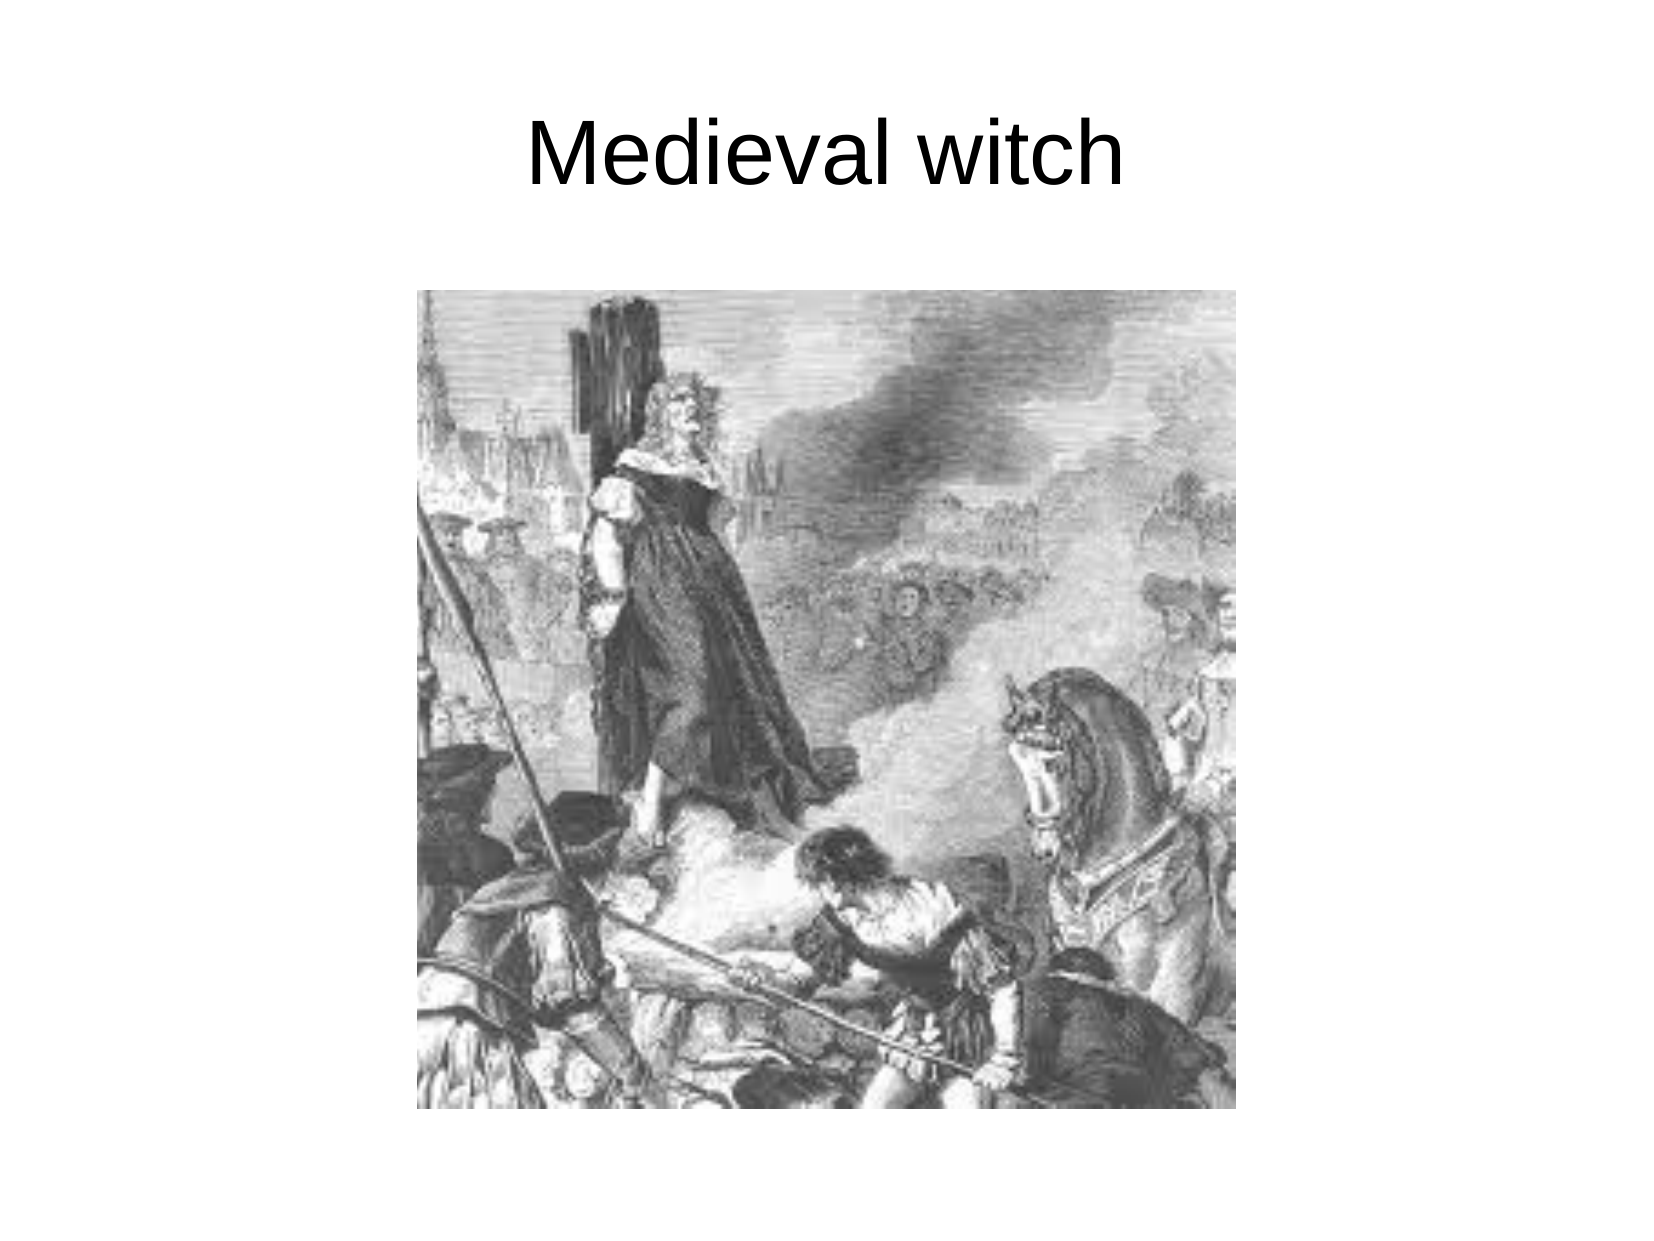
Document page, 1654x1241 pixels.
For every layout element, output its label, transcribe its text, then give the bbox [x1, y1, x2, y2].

picture [417, 290, 1236, 1109]
title Medieval witch [82, 49, 1571, 257]
